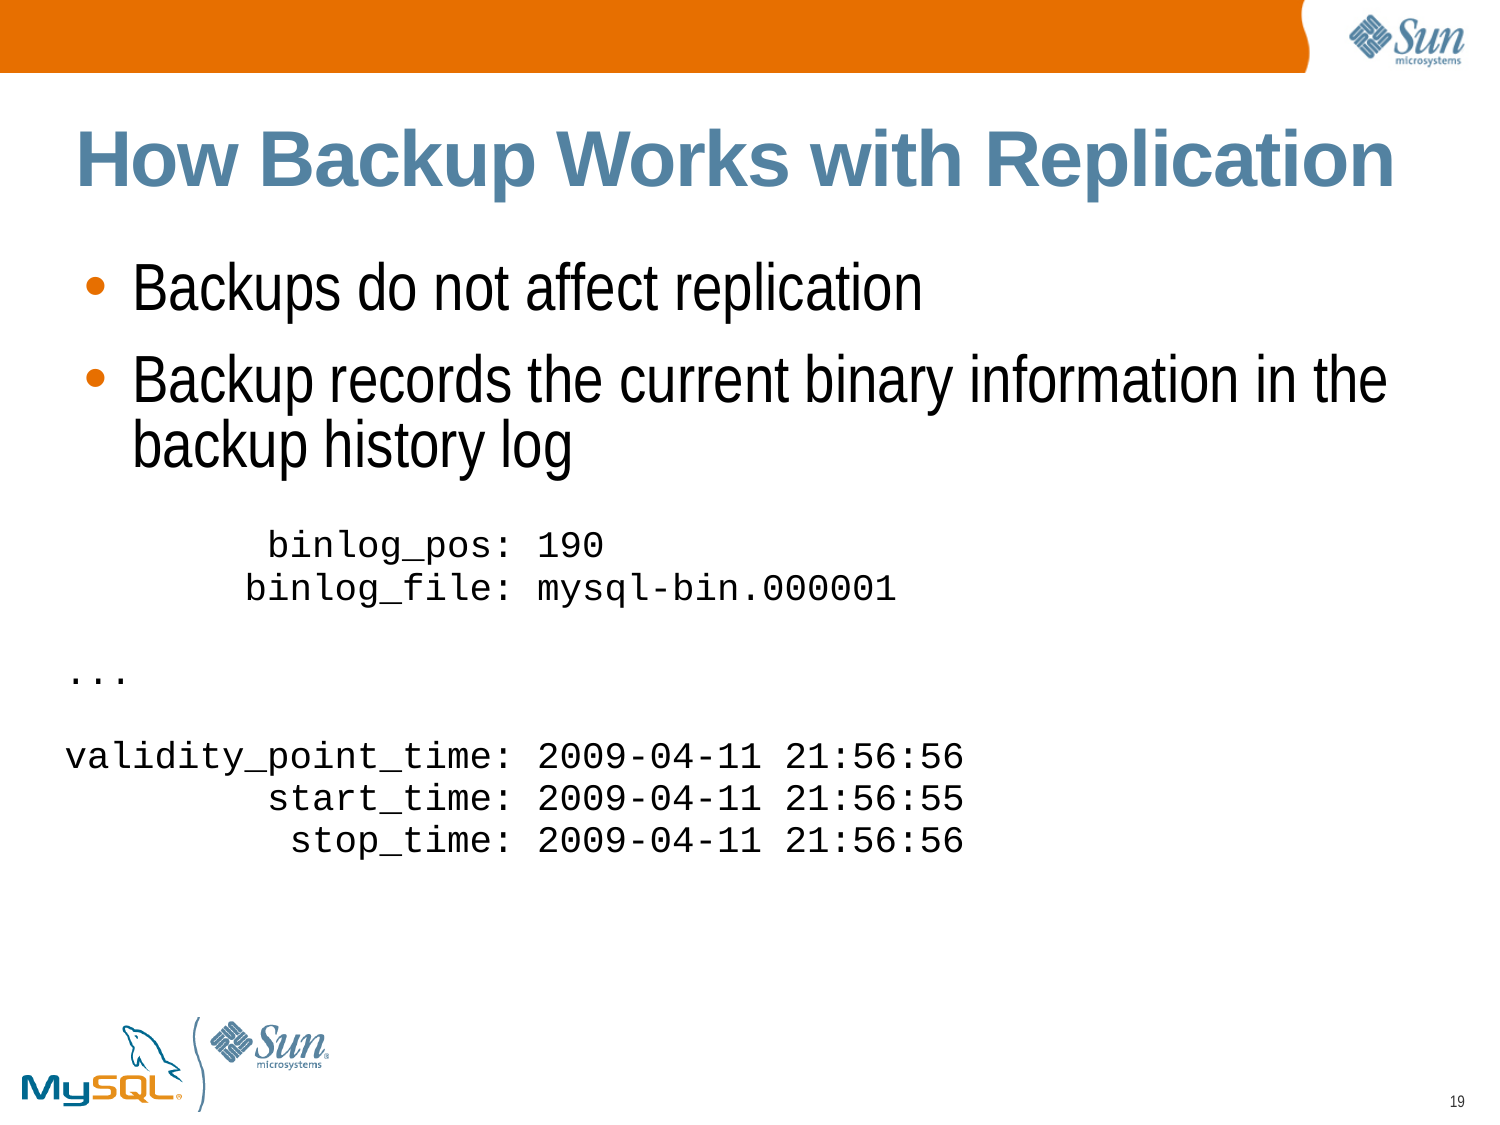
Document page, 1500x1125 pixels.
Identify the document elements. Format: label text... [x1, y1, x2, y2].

picture [0, 0, 1500, 73]
title How Backup Works with Replication [75, 123, 1437, 227]
list Backups do not affect replication Backup records the current binary information in the backup history log binlog_pos: 190 binlog_file: mysql-bin.000001 ... validity_point_time: 2009-04-11 21:56:56 start_time: 2009-04-11 21:56:55 stop_time: 2009-04-11 21:56:56 [64, 258, 1401, 1062]
picture [22, 1017, 329, 1112]
